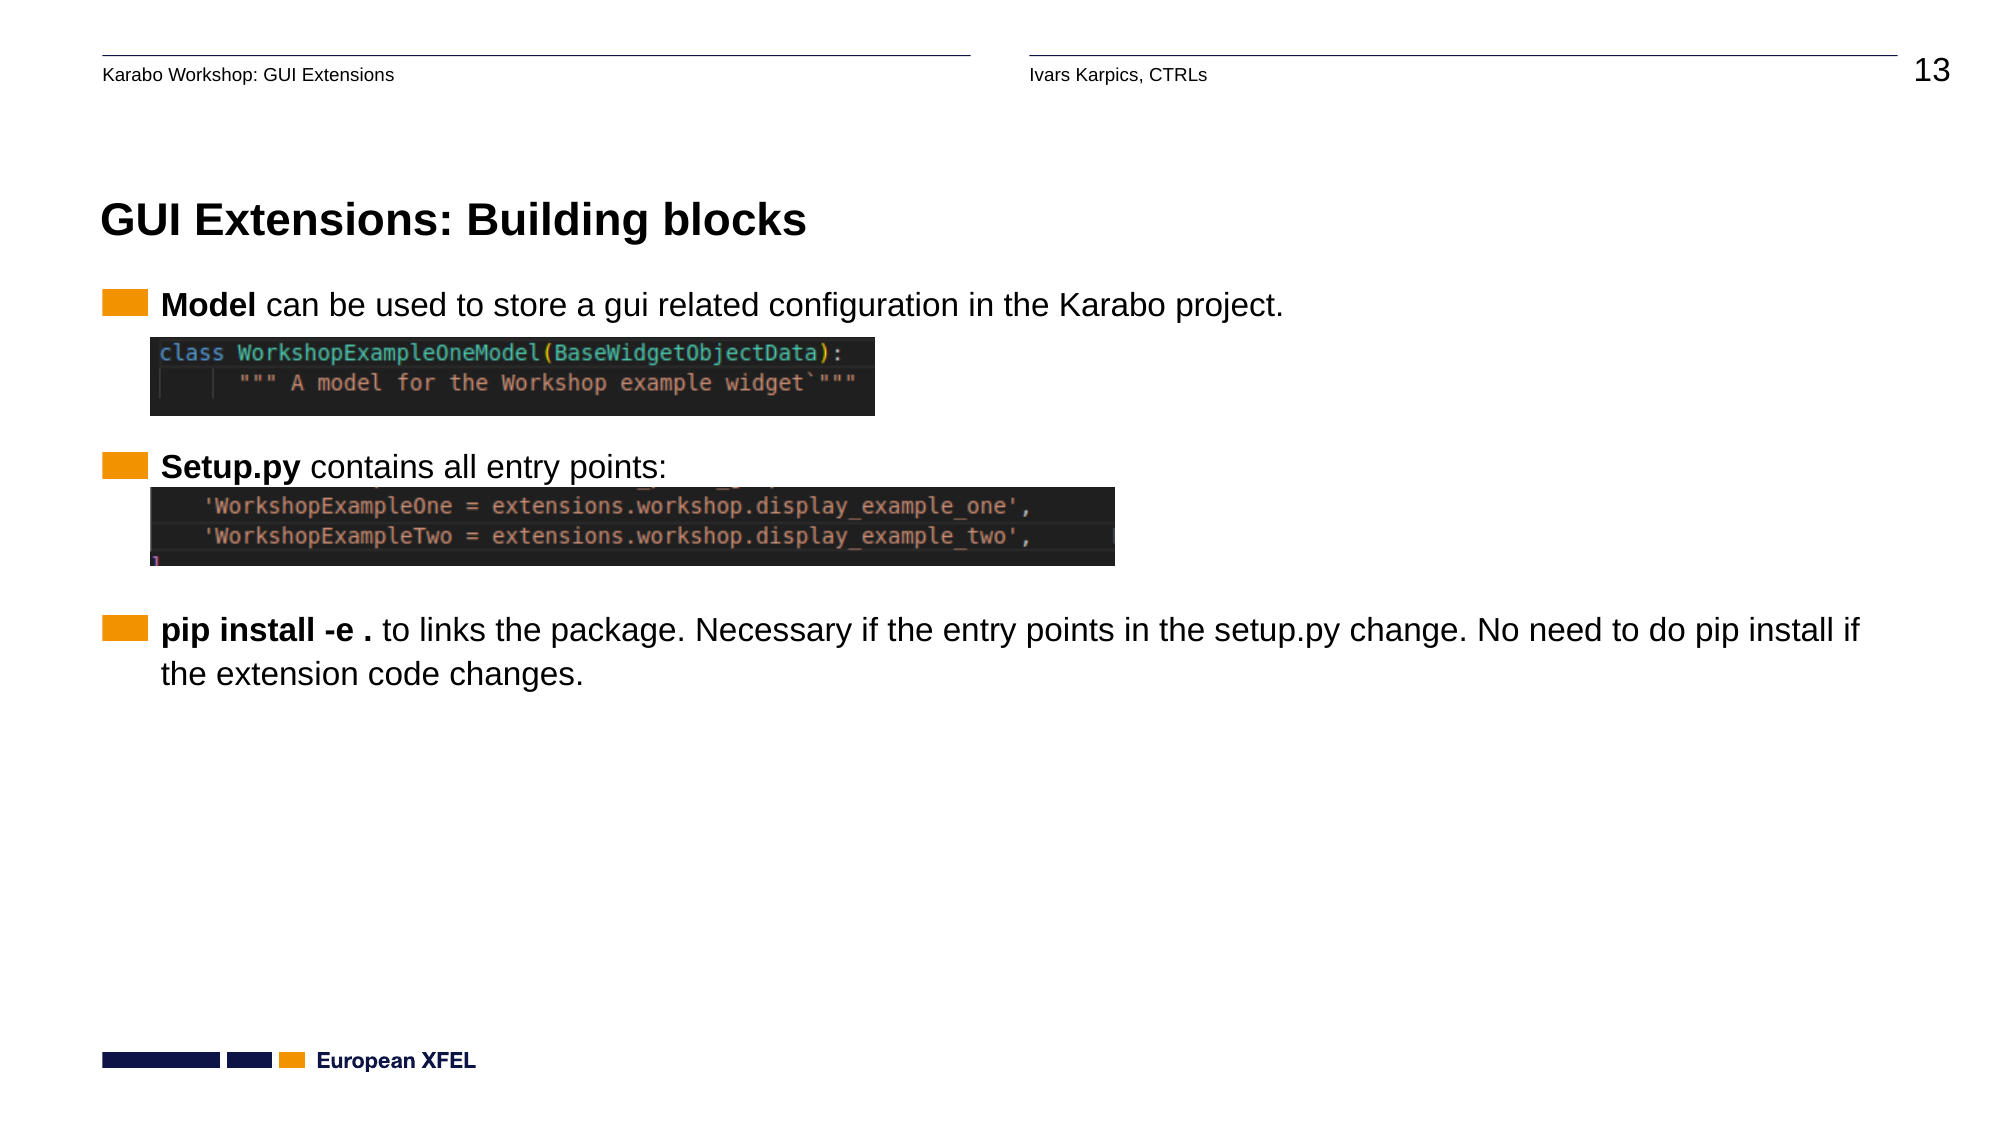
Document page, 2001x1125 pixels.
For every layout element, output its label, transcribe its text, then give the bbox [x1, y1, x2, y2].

list Model can be used to store a gui related configuration in the Karabo project. Setup.py contains all entry points: pip install -e . to links the package. Necessary if the entry points in the setup.py change. No need to do pip install if the extension code changes. [102, 278, 1898, 917]
title GUI Extensions: Building blocks [100, 116, 1898, 245]
picture [150, 337, 875, 416]
picture [150, 487, 1115, 566]
